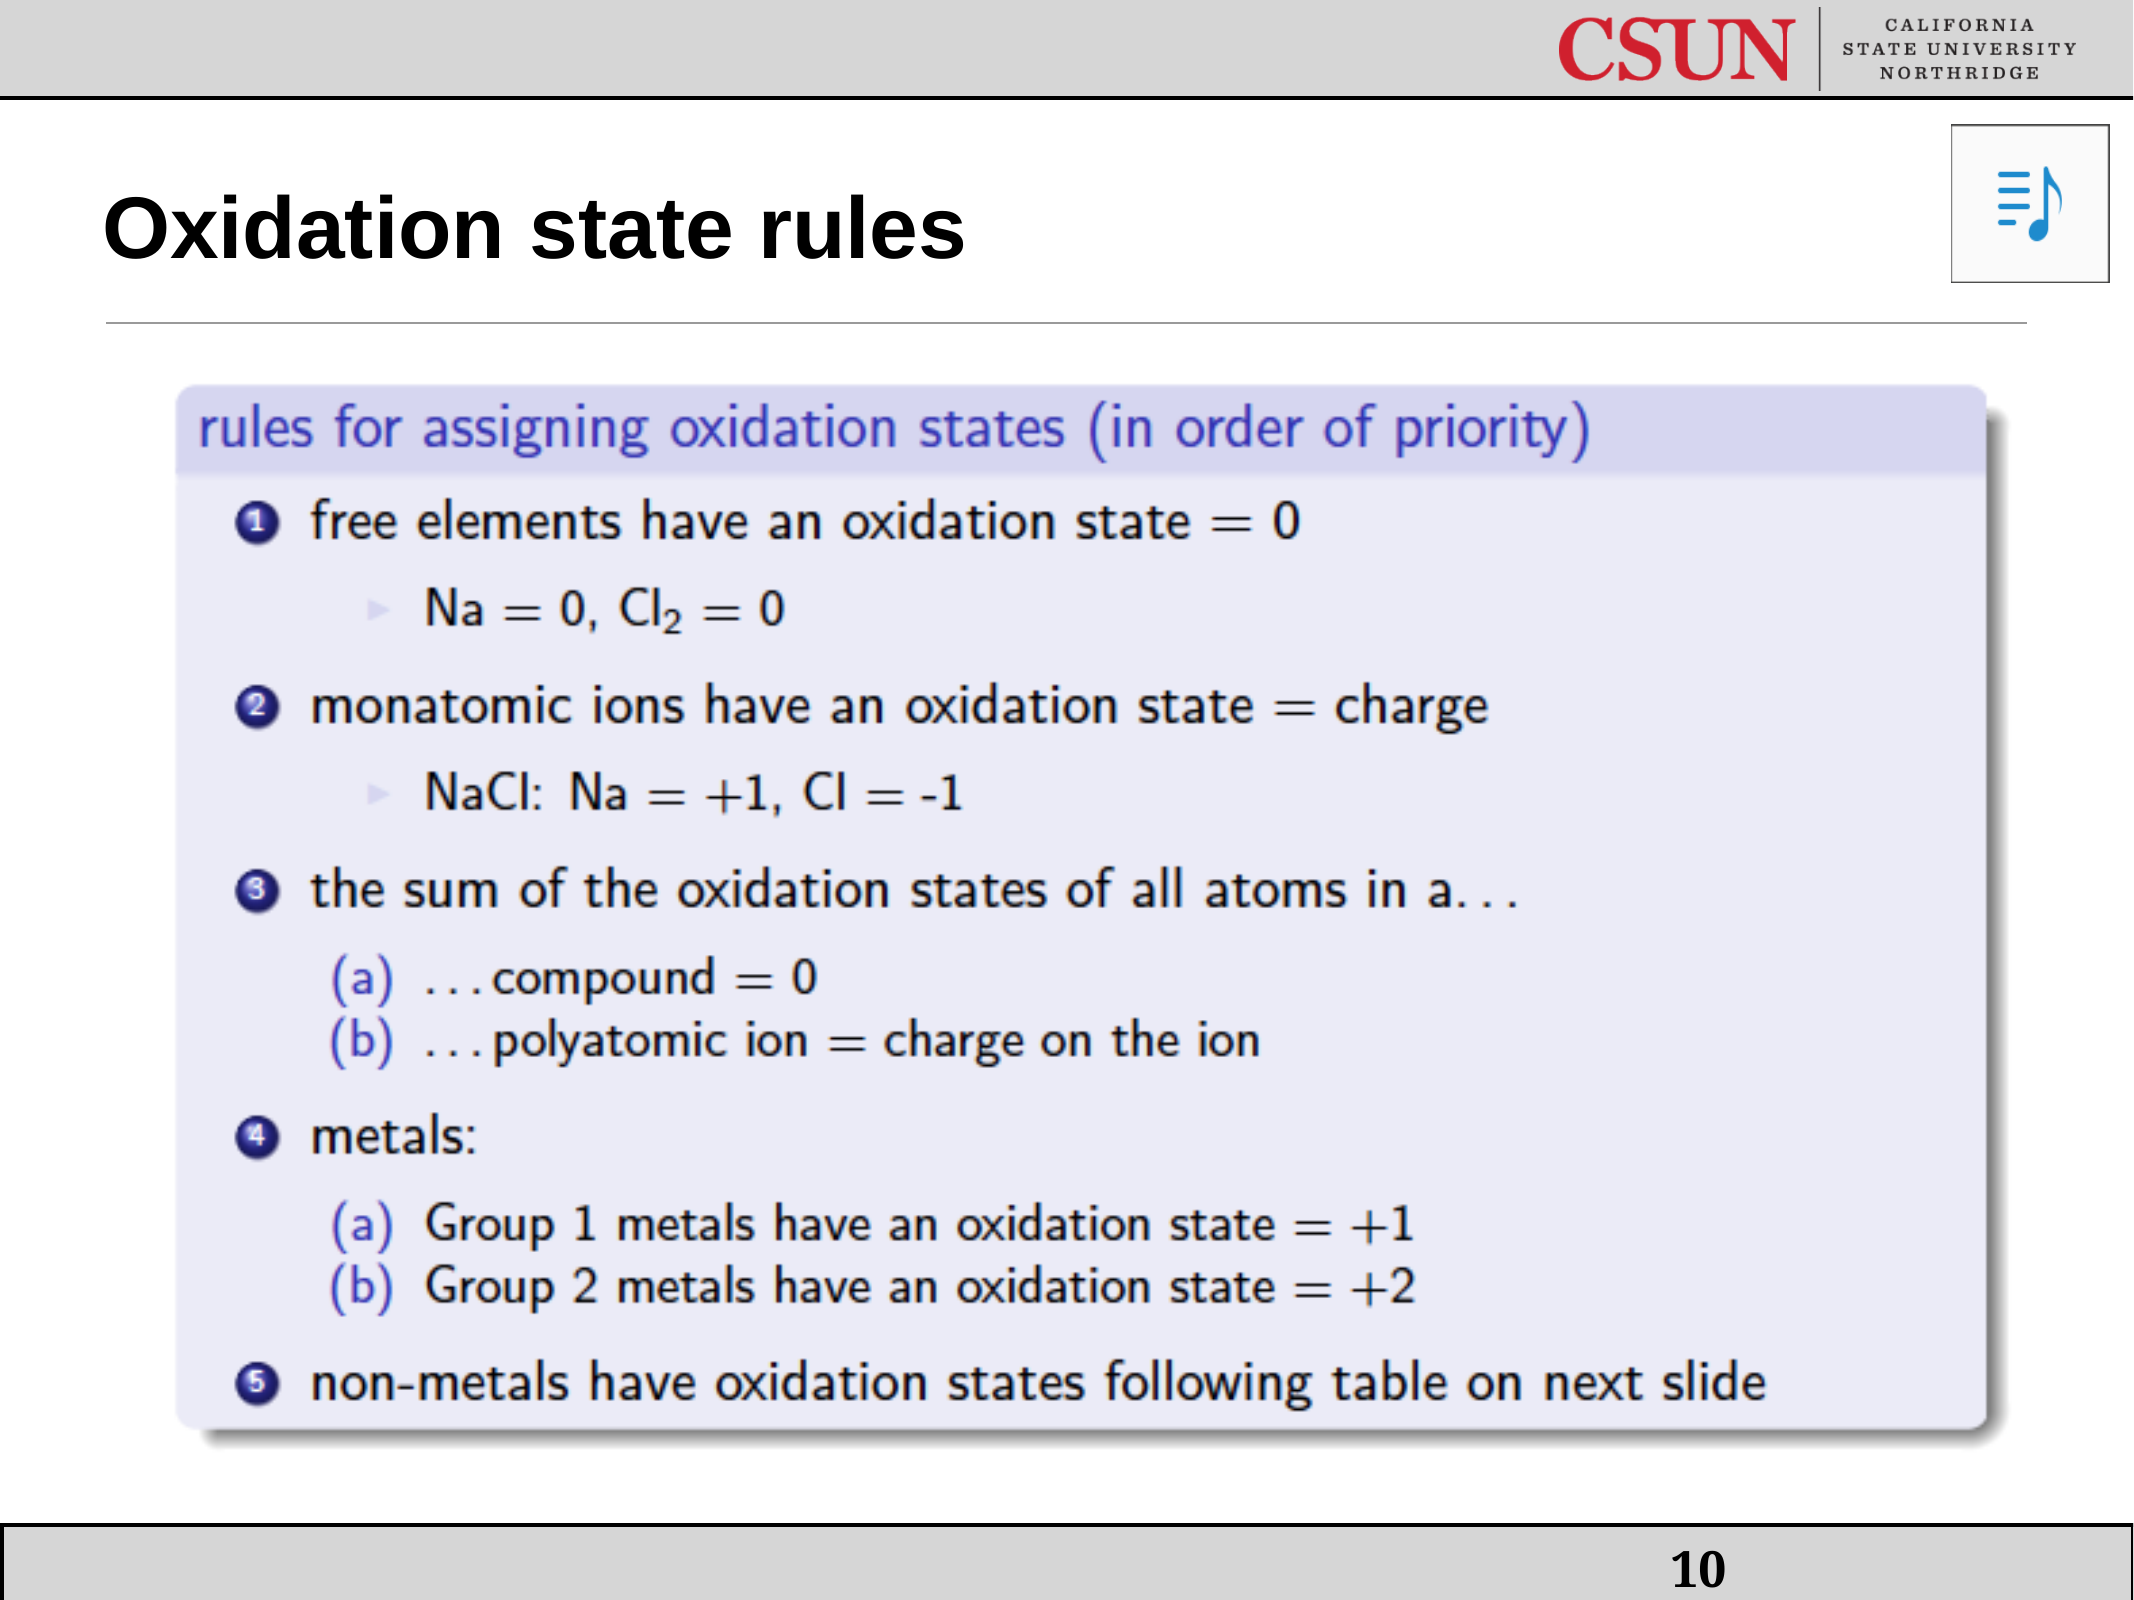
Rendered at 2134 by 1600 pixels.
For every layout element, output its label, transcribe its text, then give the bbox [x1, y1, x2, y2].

title Oxidation state rules [93, 105, 2040, 285]
picture [1559, 7, 2076, 91]
picture [160, 361, 2017, 1455]
text_box [1950, 123, 2111, 285]
